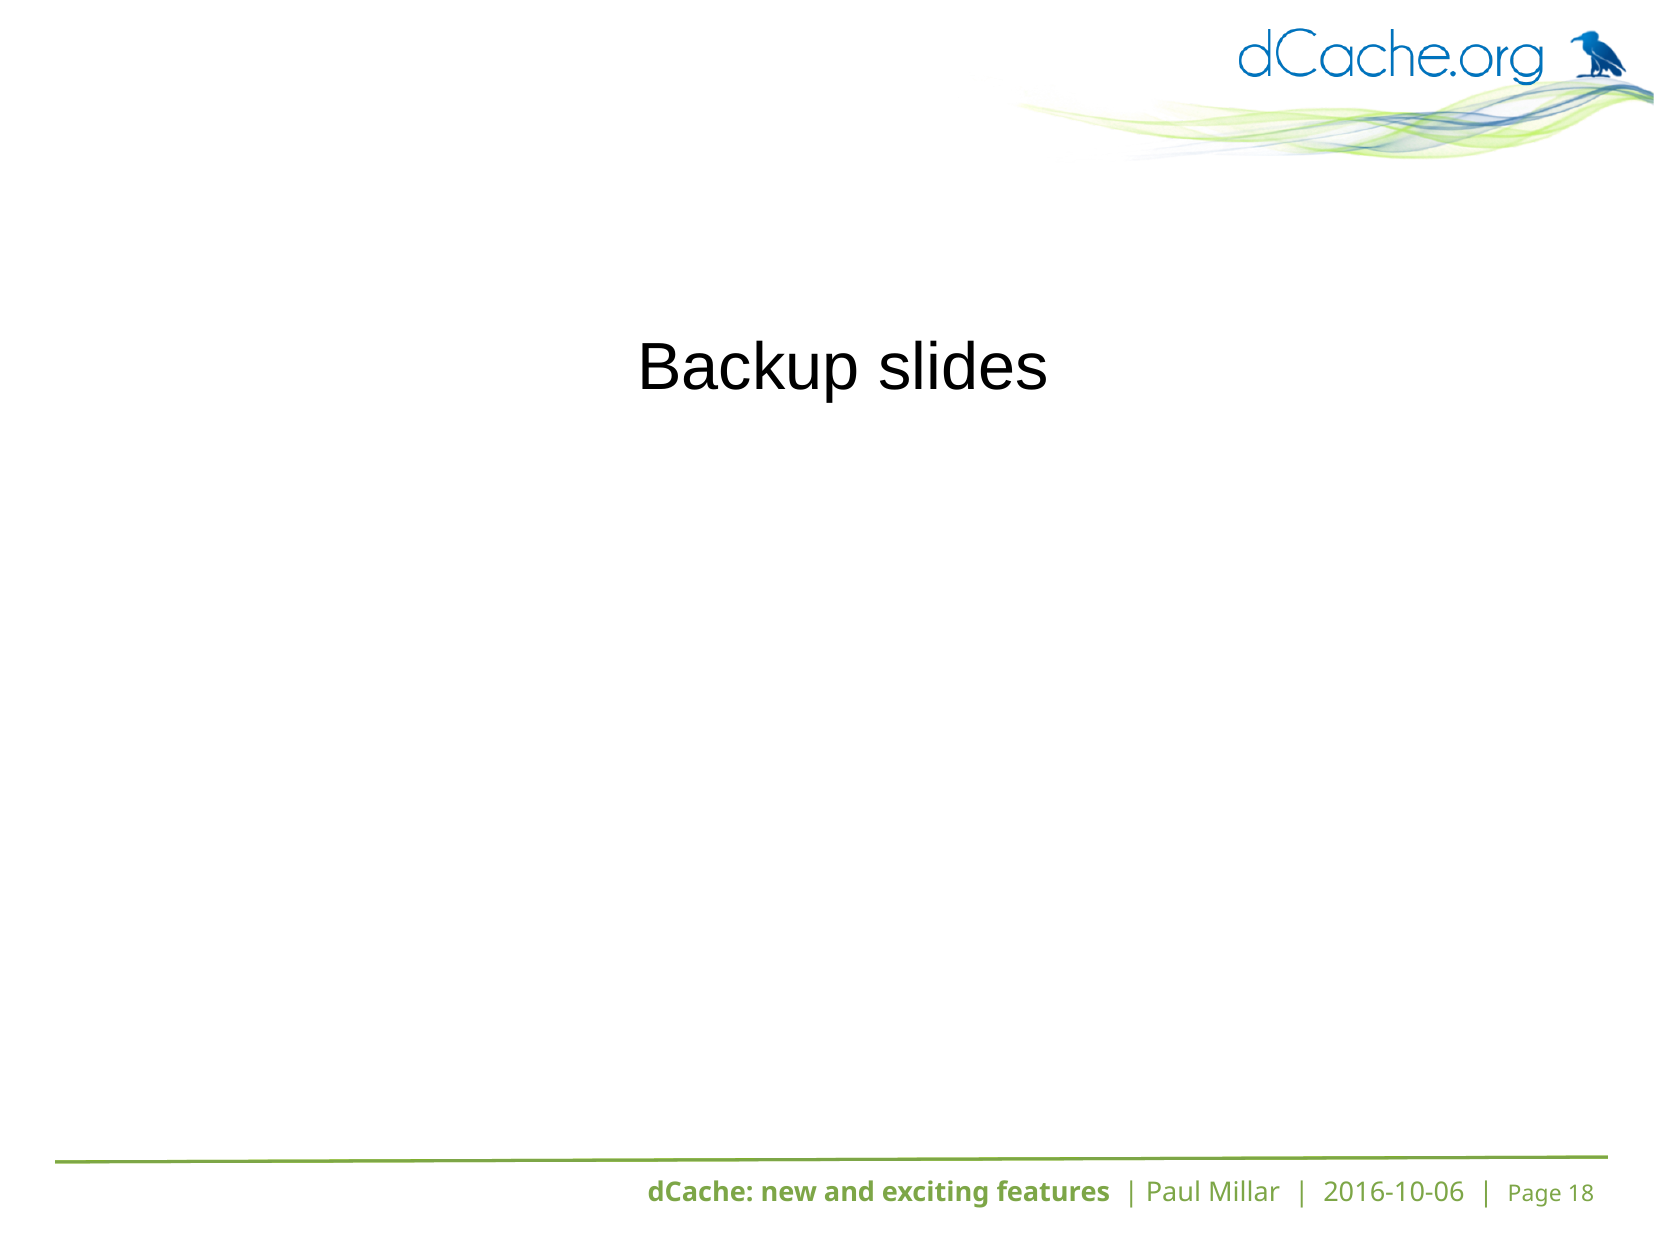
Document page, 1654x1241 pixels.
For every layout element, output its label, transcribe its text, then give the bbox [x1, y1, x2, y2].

subtitle Backup slides [82, 158, 1605, 575]
picture [956, 16, 1654, 169]
